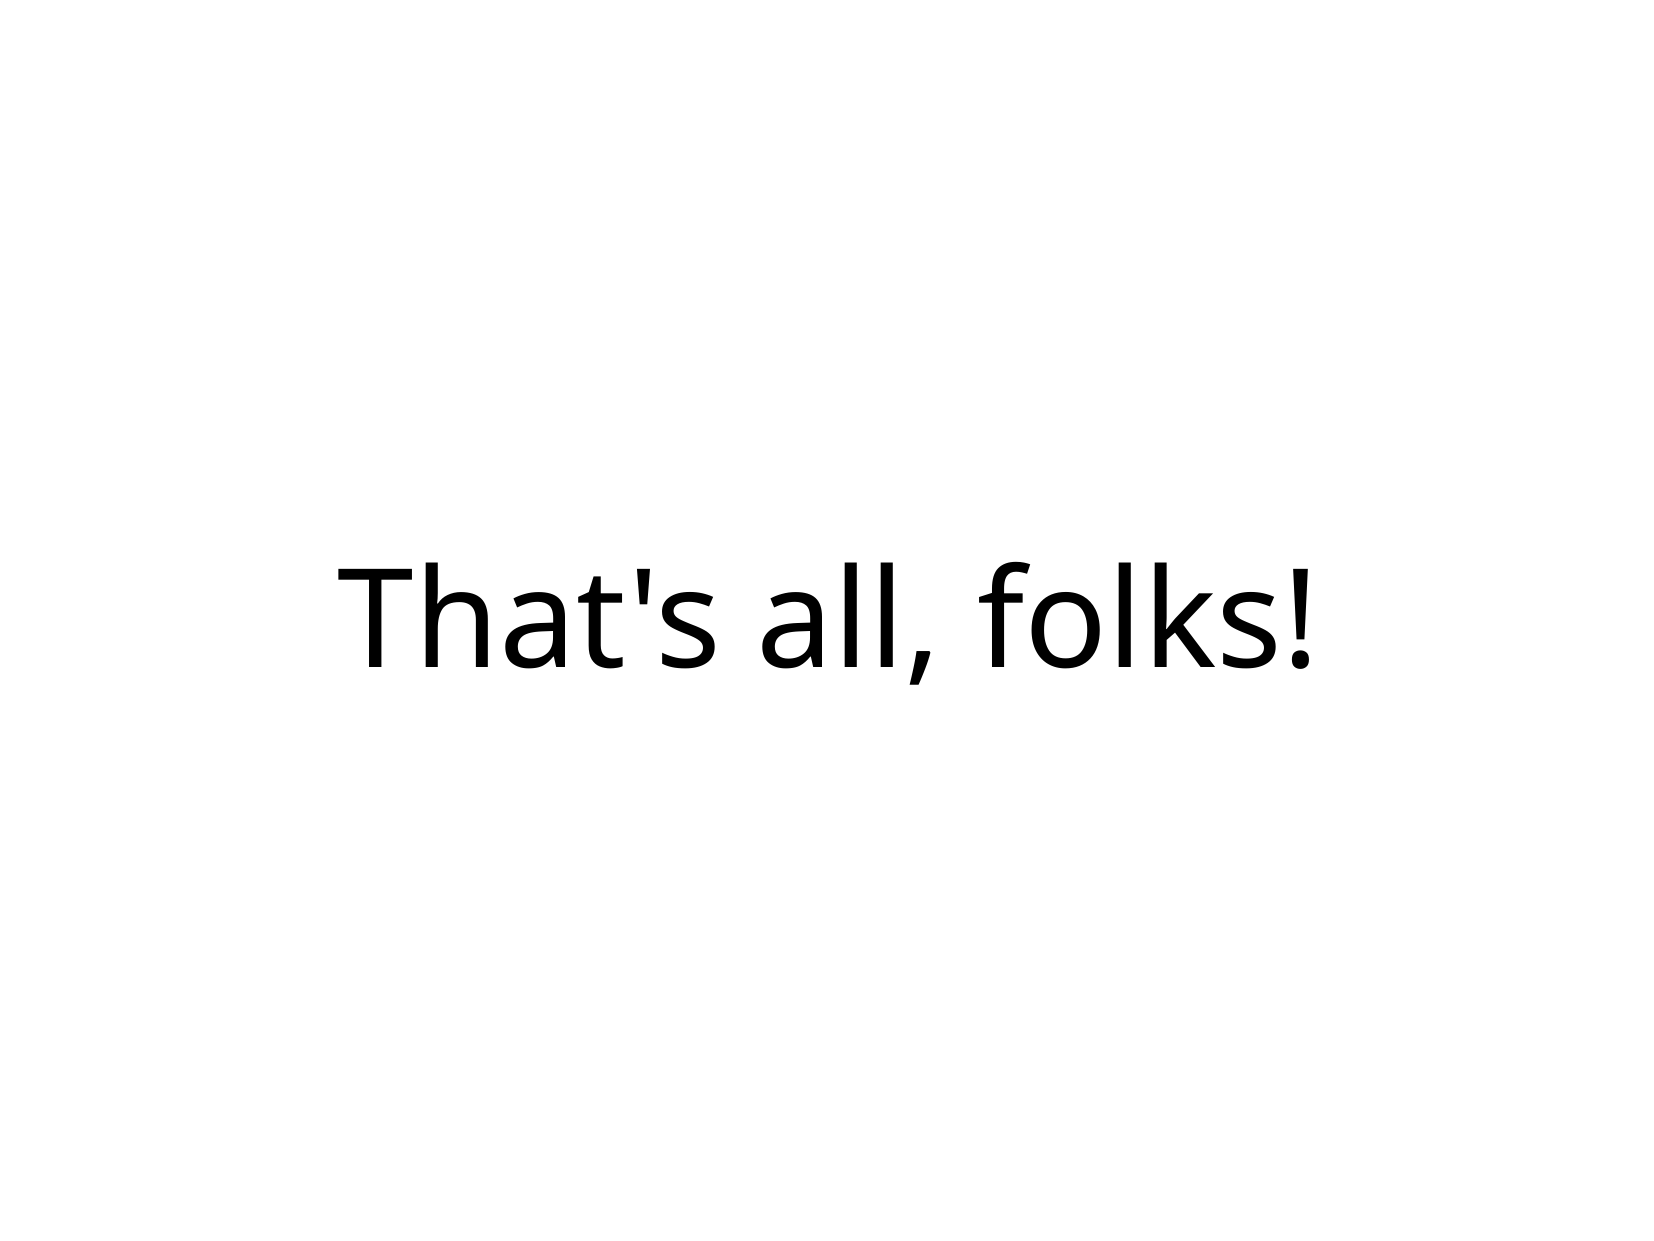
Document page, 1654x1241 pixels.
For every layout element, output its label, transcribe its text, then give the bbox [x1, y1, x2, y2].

text_box That's all, folks! [84, 213, 1574, 1015]
